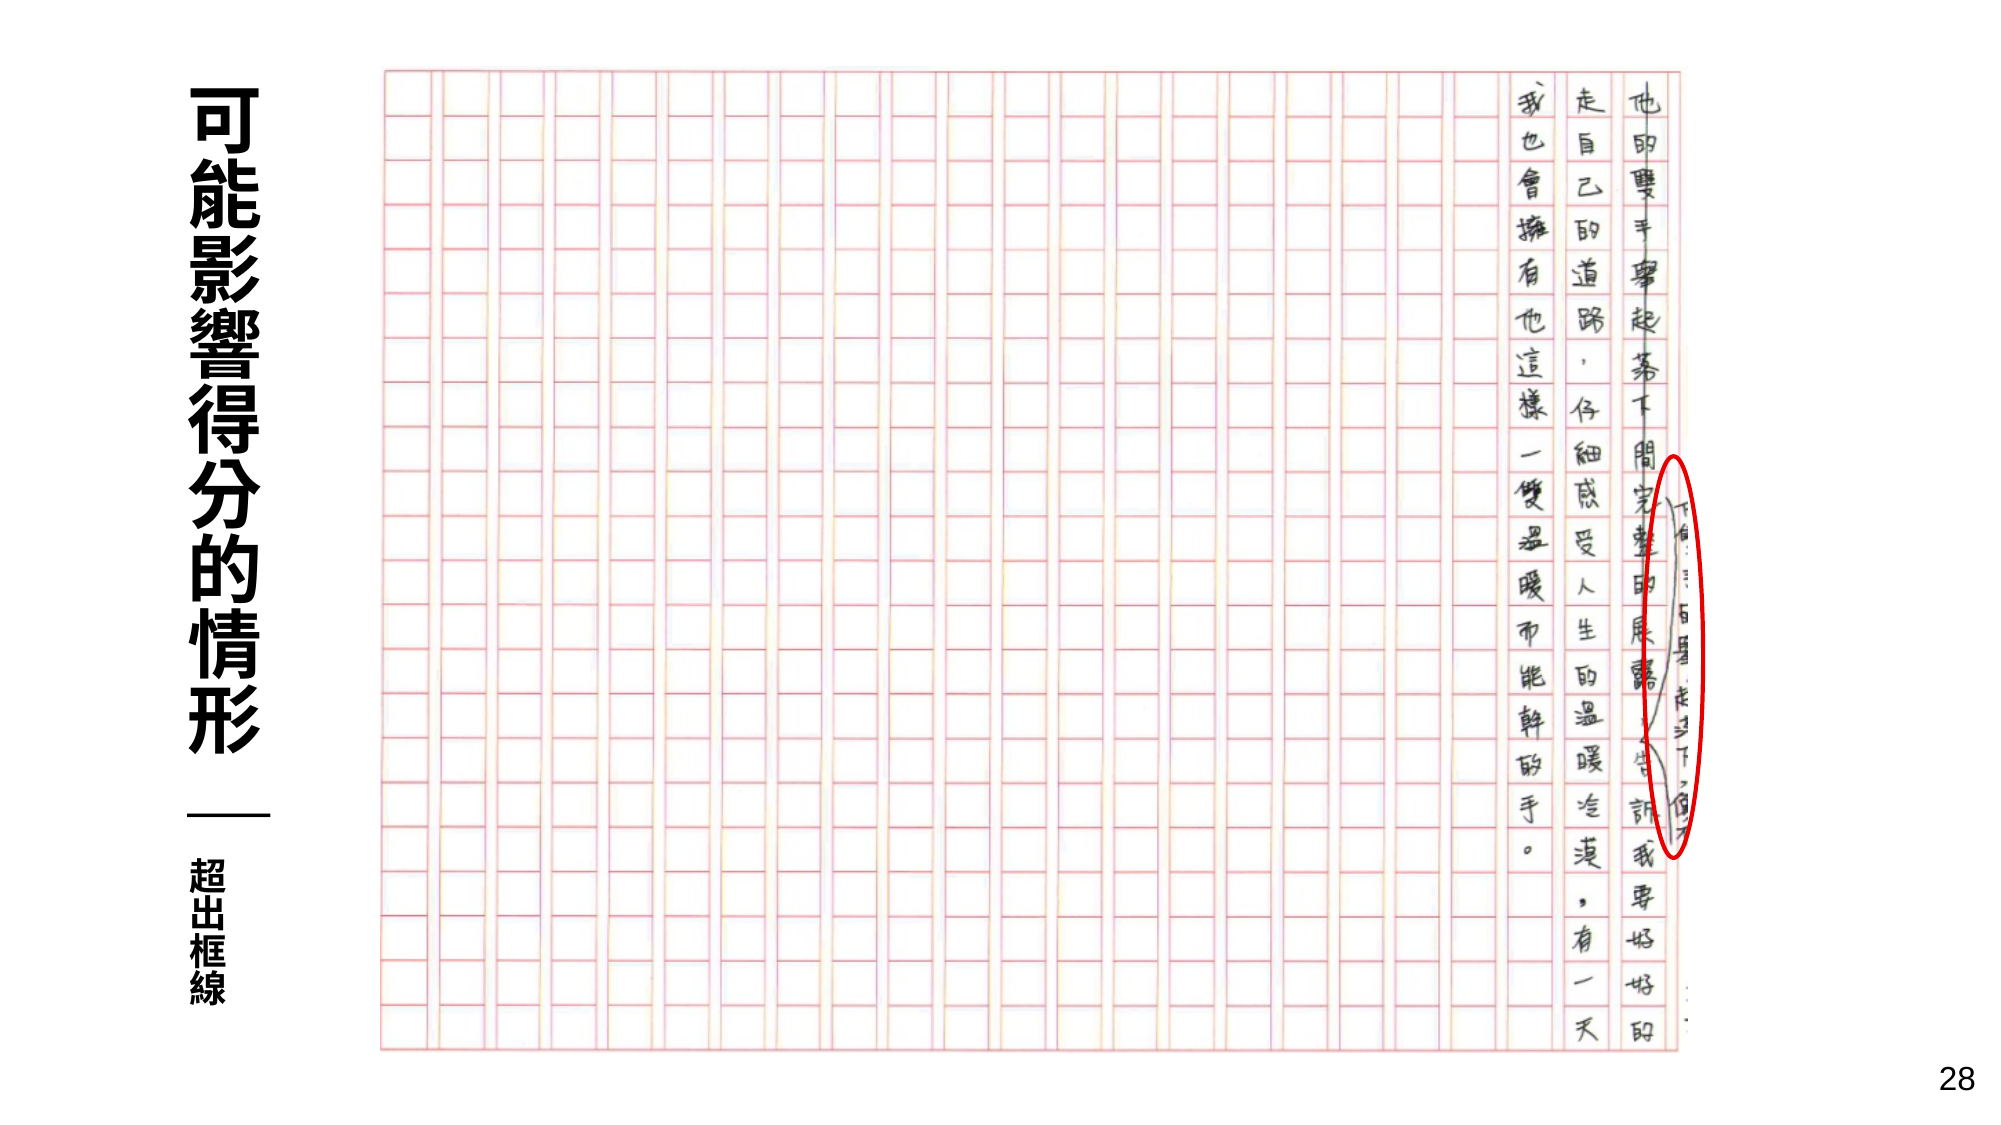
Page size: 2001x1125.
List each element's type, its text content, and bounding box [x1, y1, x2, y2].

picture [1647, 459, 1688, 855]
picture [380, 66, 1688, 1053]
text_box 28 [1923, 1047, 2000, 1108]
text_box 可能影響得分的情形 ｜超出框線 [168, 66, 284, 1023]
